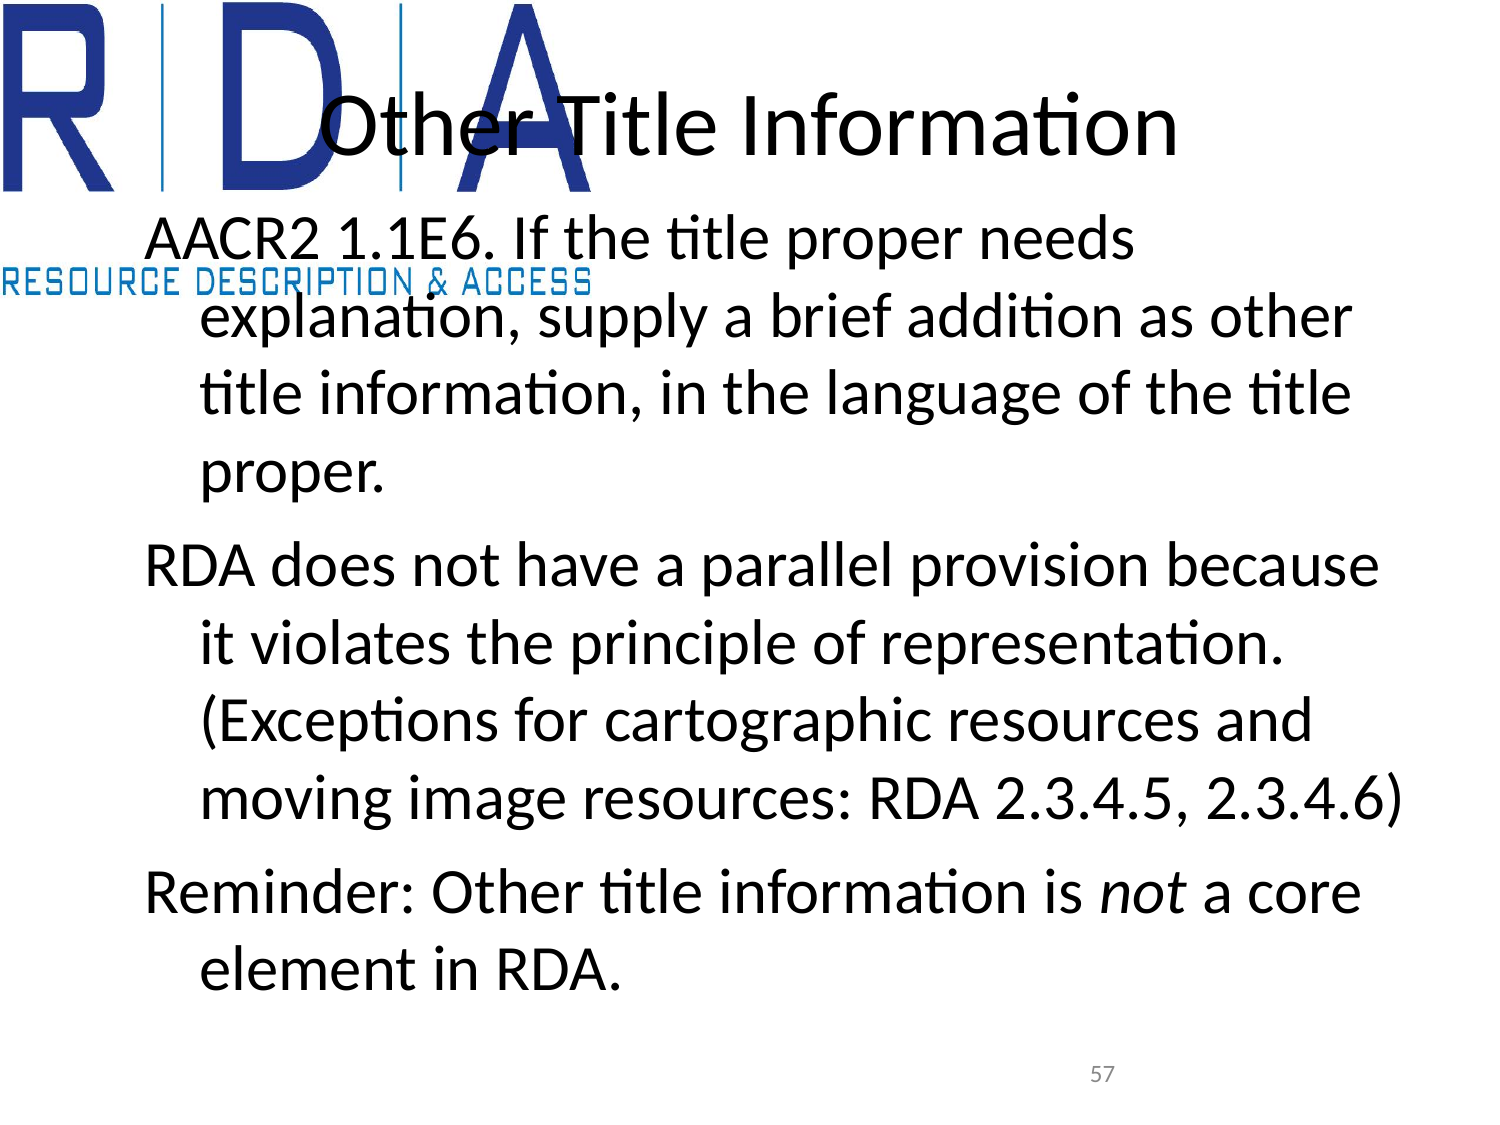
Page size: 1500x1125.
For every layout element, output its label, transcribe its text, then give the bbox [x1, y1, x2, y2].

text_box 57 [1074, 1042, 1426, 1103]
list AACR2 1.1E6. If the title proper needs explanation, supply a brief addition as other title information, in the language of the title proper. RDA does not have a parallel provision because it violates the principle of representation. (Exceptions for cartographic resources and moving image resources: RDA 2.3.4.5, 2.3.4.6) Reminder: Other title information is not a core element in RDA. [75, 187, 1426, 1026]
title Other Title Information [75, 24, 1426, 187]
